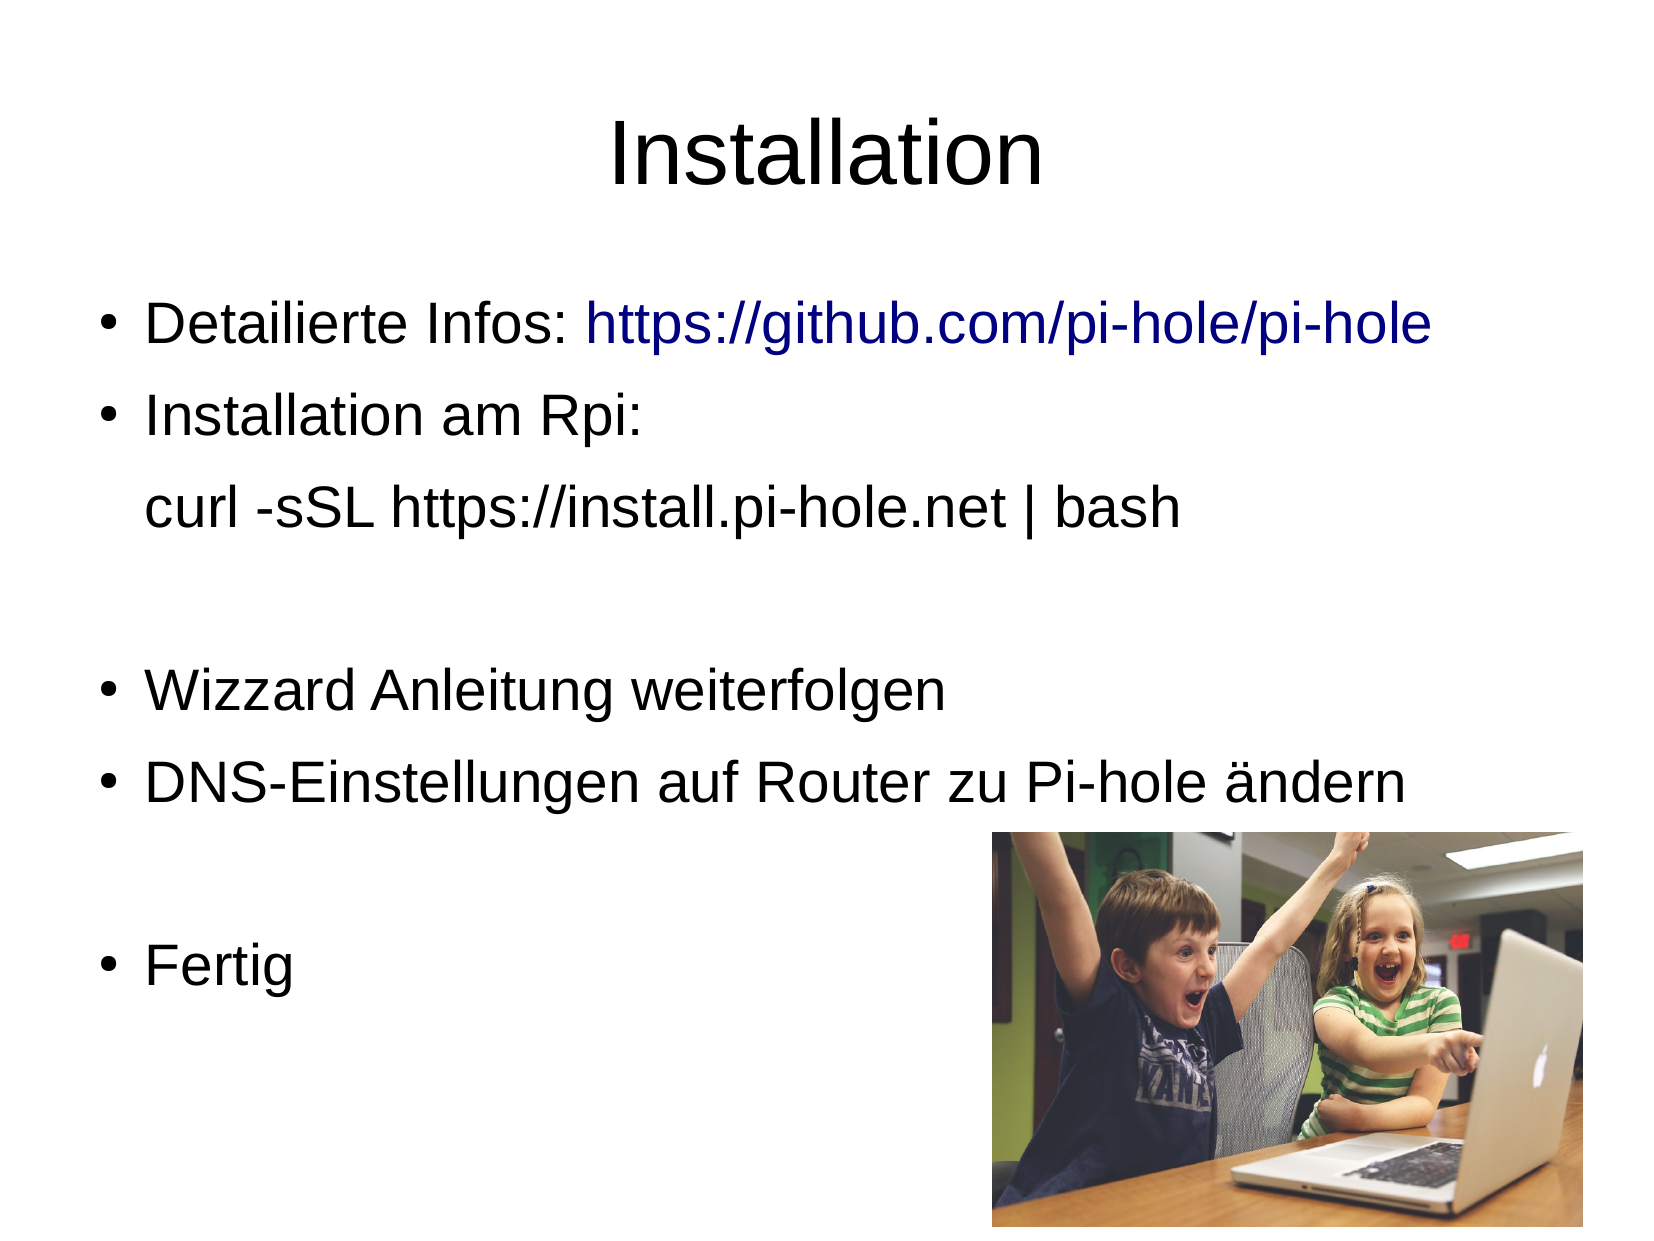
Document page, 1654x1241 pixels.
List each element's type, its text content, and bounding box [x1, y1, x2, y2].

picture [992, 832, 1583, 1227]
title Installation [82, 49, 1571, 257]
list Detailierte Infos: https://github.com/pi-hole/pi-hole Installation am Rpi: curl -sSL https://install.pi-hole.net | bash Wizzard Anleitung weiterfolgen DNS-Einstellungen auf Router zu Pi-hole ändern Fertig [82, 290, 1571, 1010]
